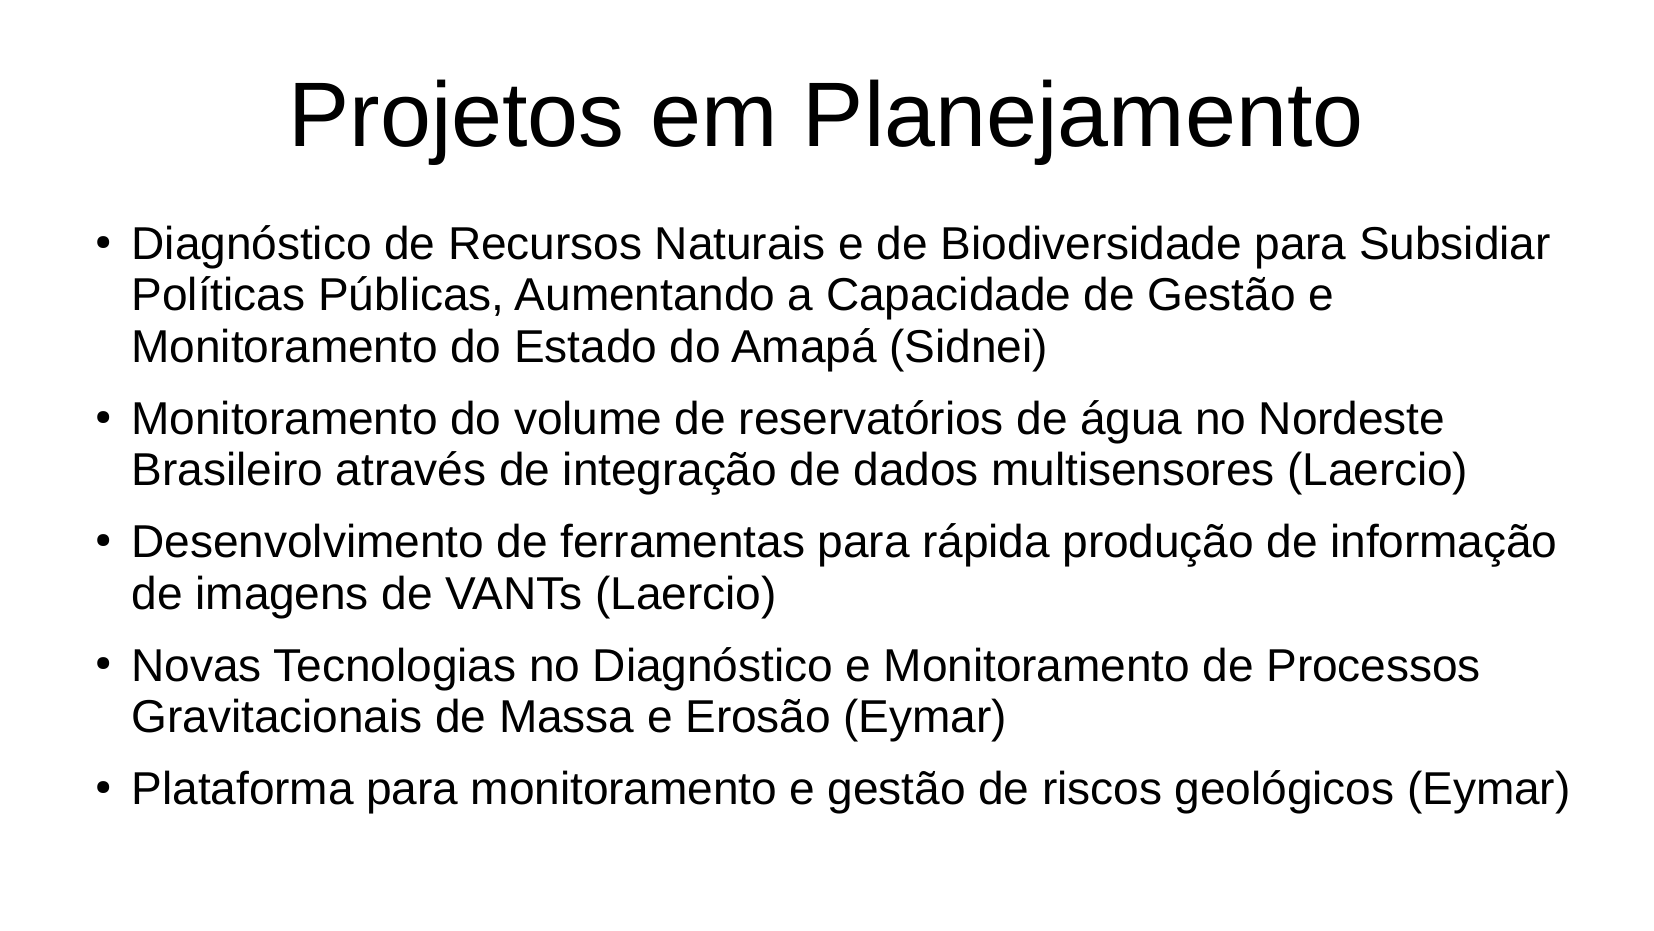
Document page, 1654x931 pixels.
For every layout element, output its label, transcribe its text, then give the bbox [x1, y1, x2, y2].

title Projetos em Planejamento [82, 37, 1571, 193]
list Diagnóstico de Recursos Naturais e de Biodiversidade para Subsidiar Políticas Públicas, Aumentando a Capacidade de Gestão e Monitoramento do Estado do Amapá (Sidnei) Monitoramento do volume de reservatórios de água no Nordeste Brasileiro através de integração de dados multisensores (Laercio) Desenvolvimento de ferramentas para rápida produção de informação de imagens de VANTs (Laercio) Novas Tecnologias no Diagnóstico e Monitoramento de Processos Gravitacionais de Massa e Erosão (Eymar) Plataforma para monitoramento e gestão de riscos geológicos (Eymar) [82, 217, 1571, 875]
